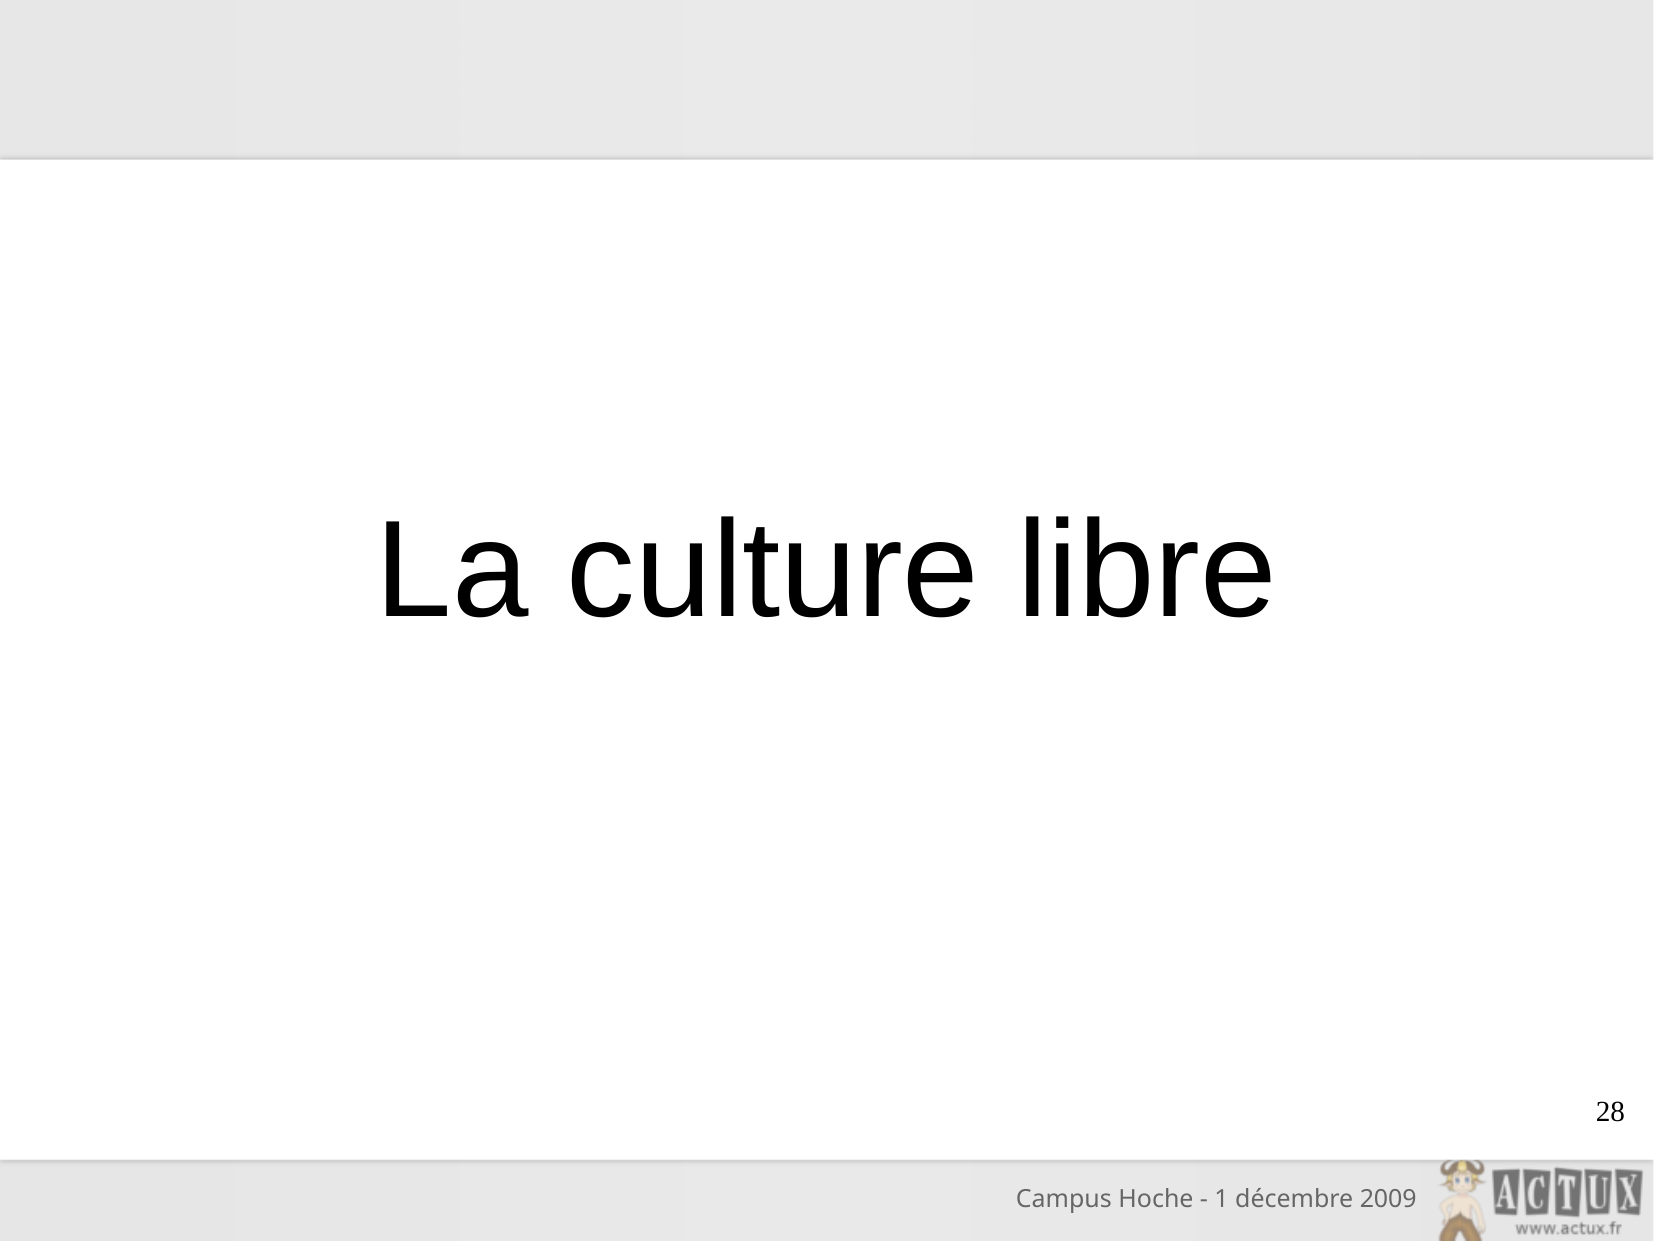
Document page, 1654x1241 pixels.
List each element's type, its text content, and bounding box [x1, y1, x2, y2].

subtitle La culture libre [82, 29, 1571, 1109]
picture [0, 0, 1654, 1241]
